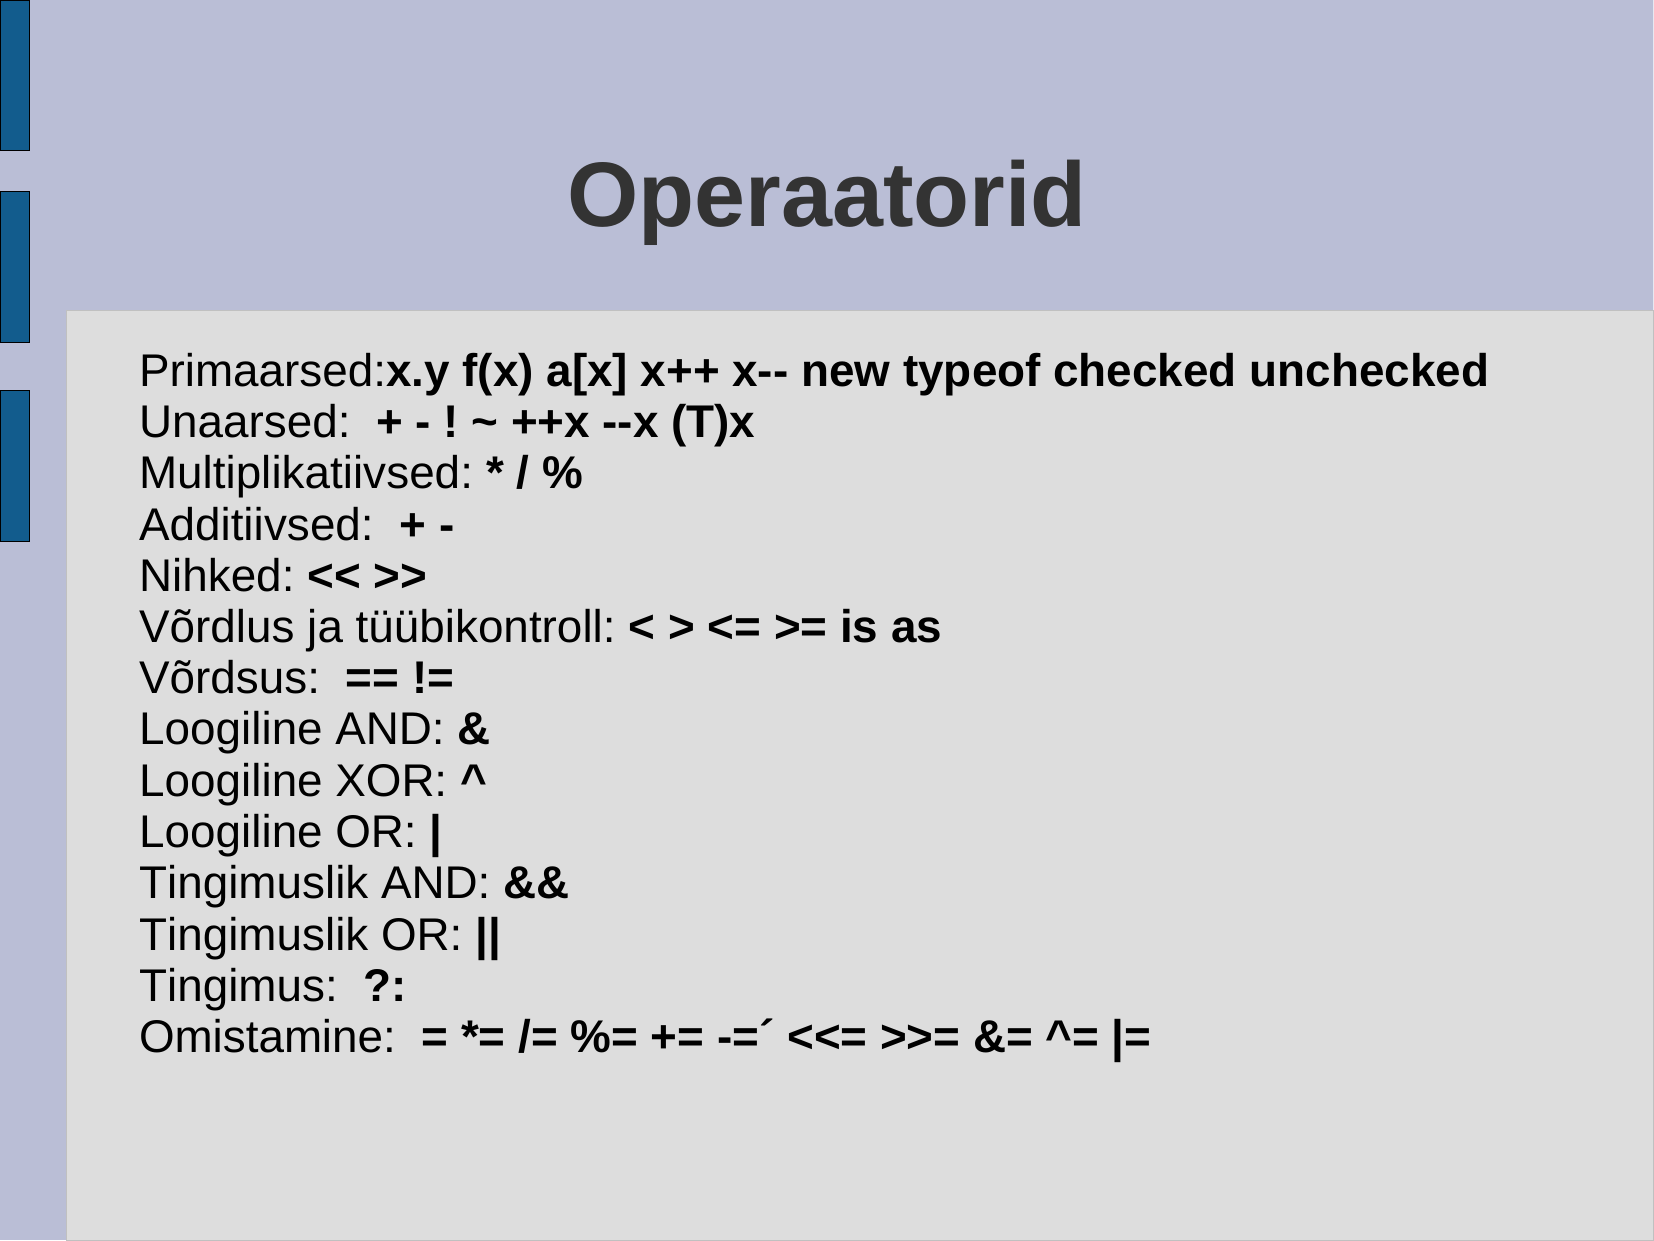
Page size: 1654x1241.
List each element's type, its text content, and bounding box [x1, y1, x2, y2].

title Operaatorid [121, 91, 1534, 299]
list Primaarsed:x.y f(x) a[x] x++ x-- new typeof checked unchecked Unaarsed: + - ! ~ ++x --x (T)x Multiplikatiivsed: * / % Additiivsed: + - Nihked: << >> Võrdlus ja tüübikontroll: < > <= >= is as Võrdsus: == != Loogiline AND: & Loogiline XOR: ^ Loogiline OR: | Tingimuslik AND: && Tingimuslik OR: || Tingimus: ?: Omistamine: = *= /= %= += -=´ <<= >>= &= ^= |= [121, 344, 1595, 1127]
